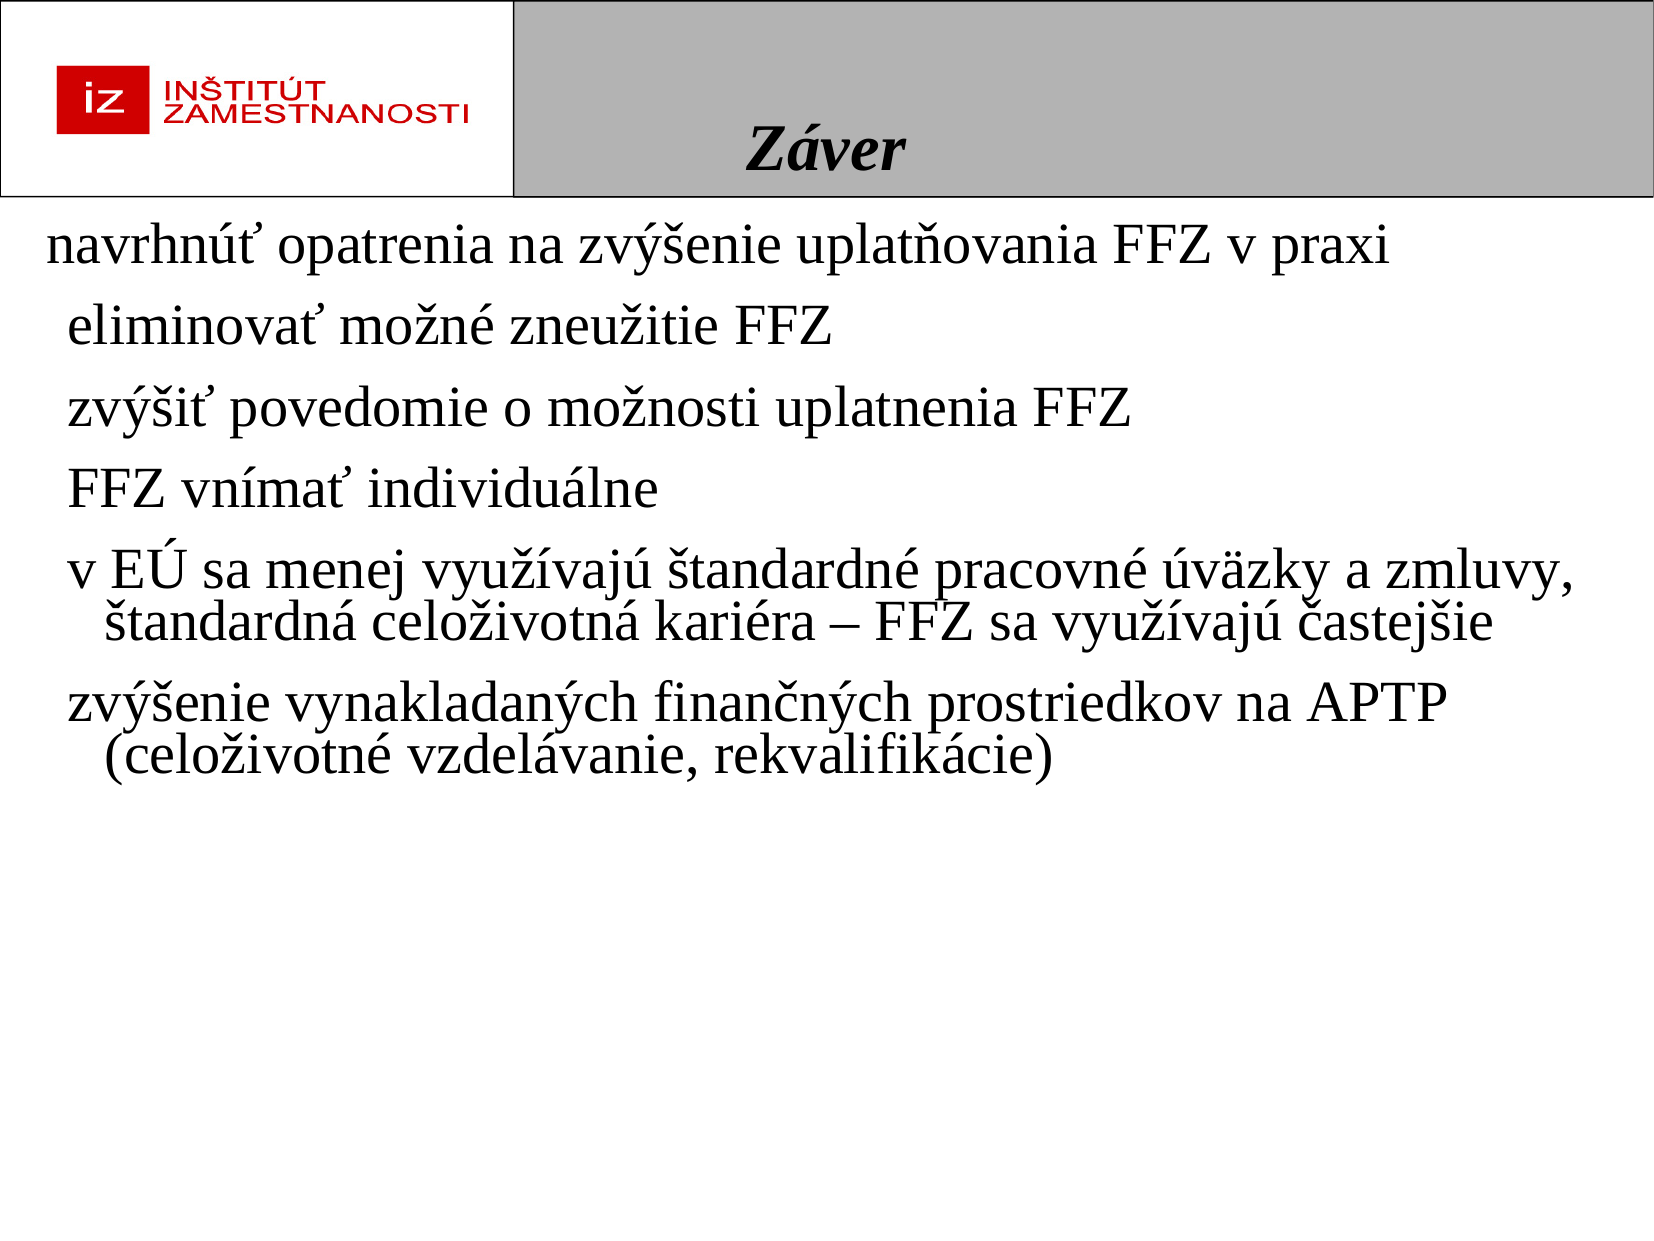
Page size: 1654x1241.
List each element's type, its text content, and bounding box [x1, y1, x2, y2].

picture [5, 6, 513, 190]
text_box [0, 0, 1654, 197]
list navrhnúť opatrenia na zvýšenie uplatňovania FFZ v praxi eliminovať možné zneužitie FFZ zvýšiť povedomie o možnosti uplatnenia FFZ FFZ vnímať individuálne v EÚ sa menej využívajú štandardné pracovné úväzky a zmluvy, štandardná celoživotná kariéra – FFZ sa využívajú častejšie zvýšenie vynakladaných finančných prostriedkov na APTP (celoživotné vzdelávanie, rekvalifikácie) [29, 222, 1625, 1004]
title Záver [82, 56, 1571, 250]
